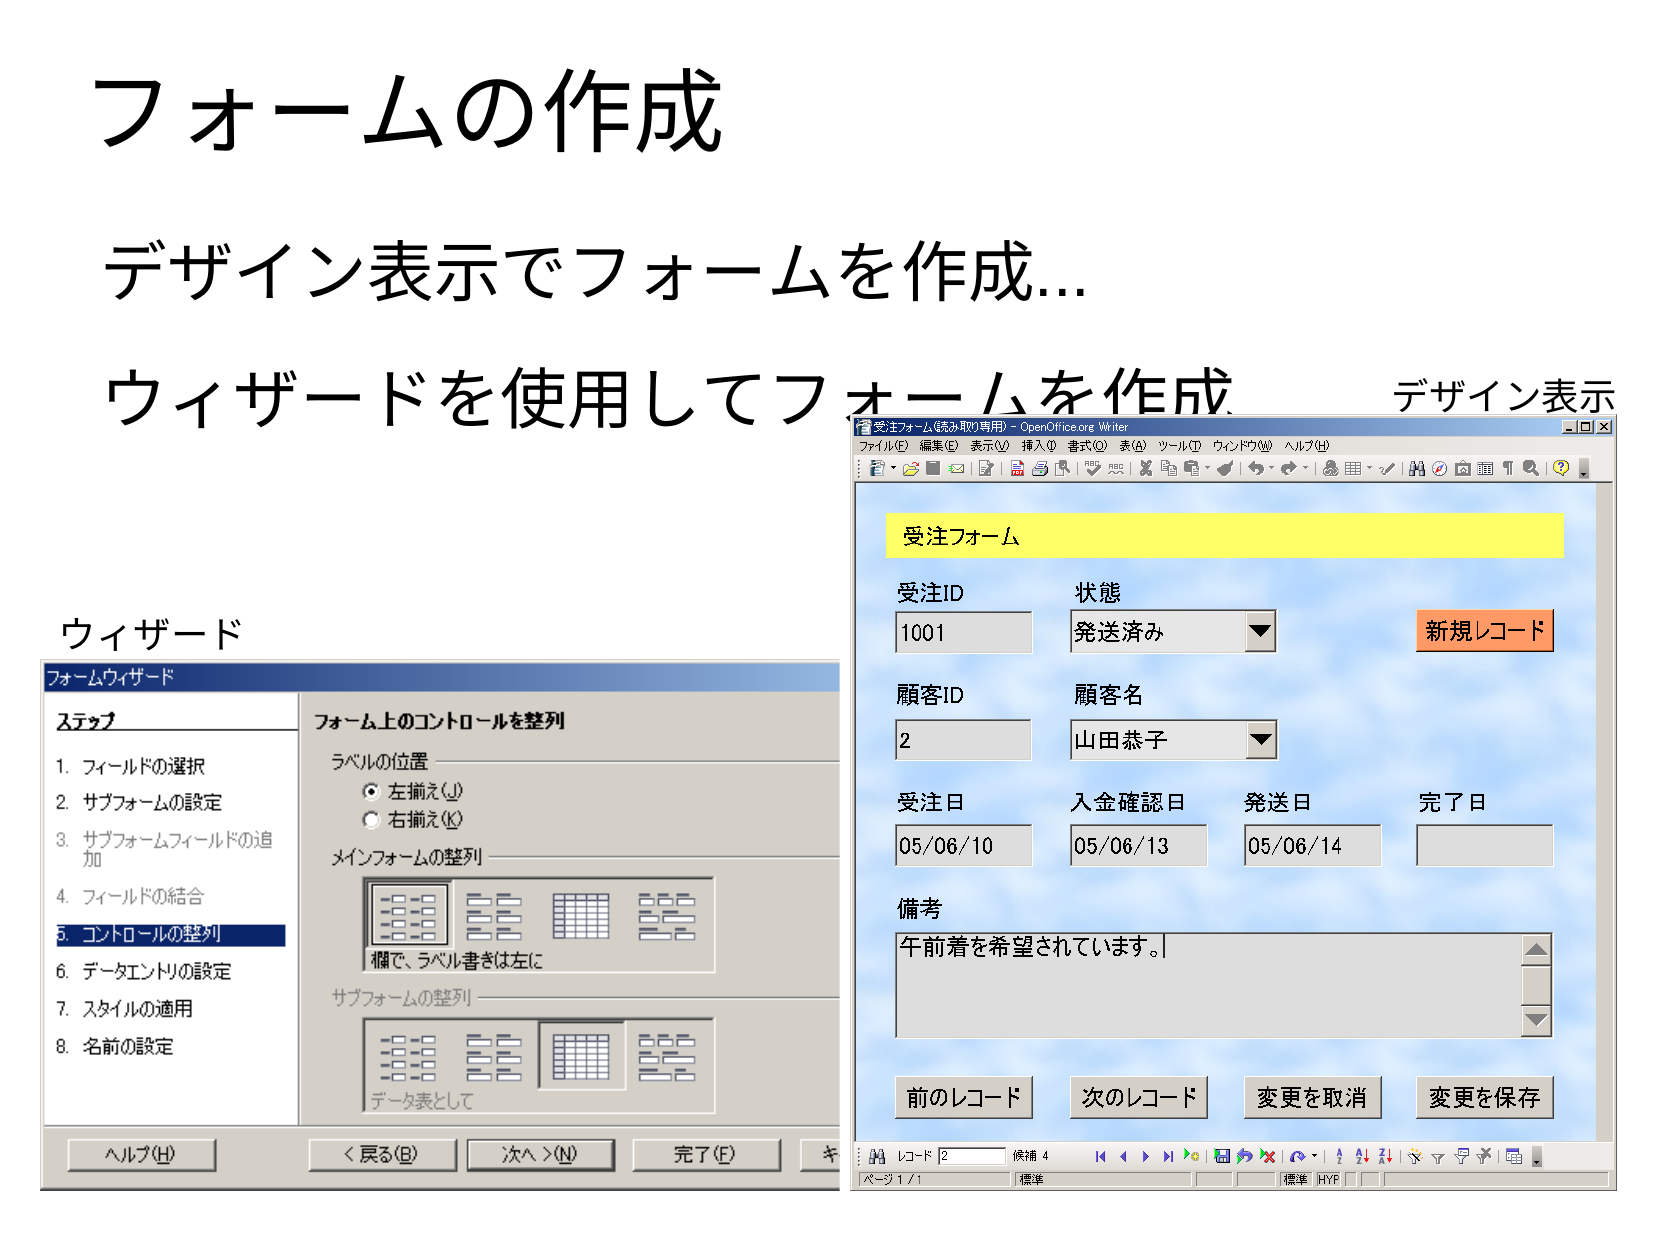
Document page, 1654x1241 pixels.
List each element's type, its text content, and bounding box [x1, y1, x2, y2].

text_box ウィザード [43, 598, 234, 651]
picture [40, 659, 839, 1191]
list デザイン表示でフォームを作成... ウィザードを使用してフォームを作成... [82, 219, 1571, 1038]
text_box デザイン表示 [1376, 359, 1619, 412]
picture [850, 414, 1617, 1191]
text_box [839, 1038, 1604, 1213]
title フォームの作成 [82, 0, 1623, 213]
